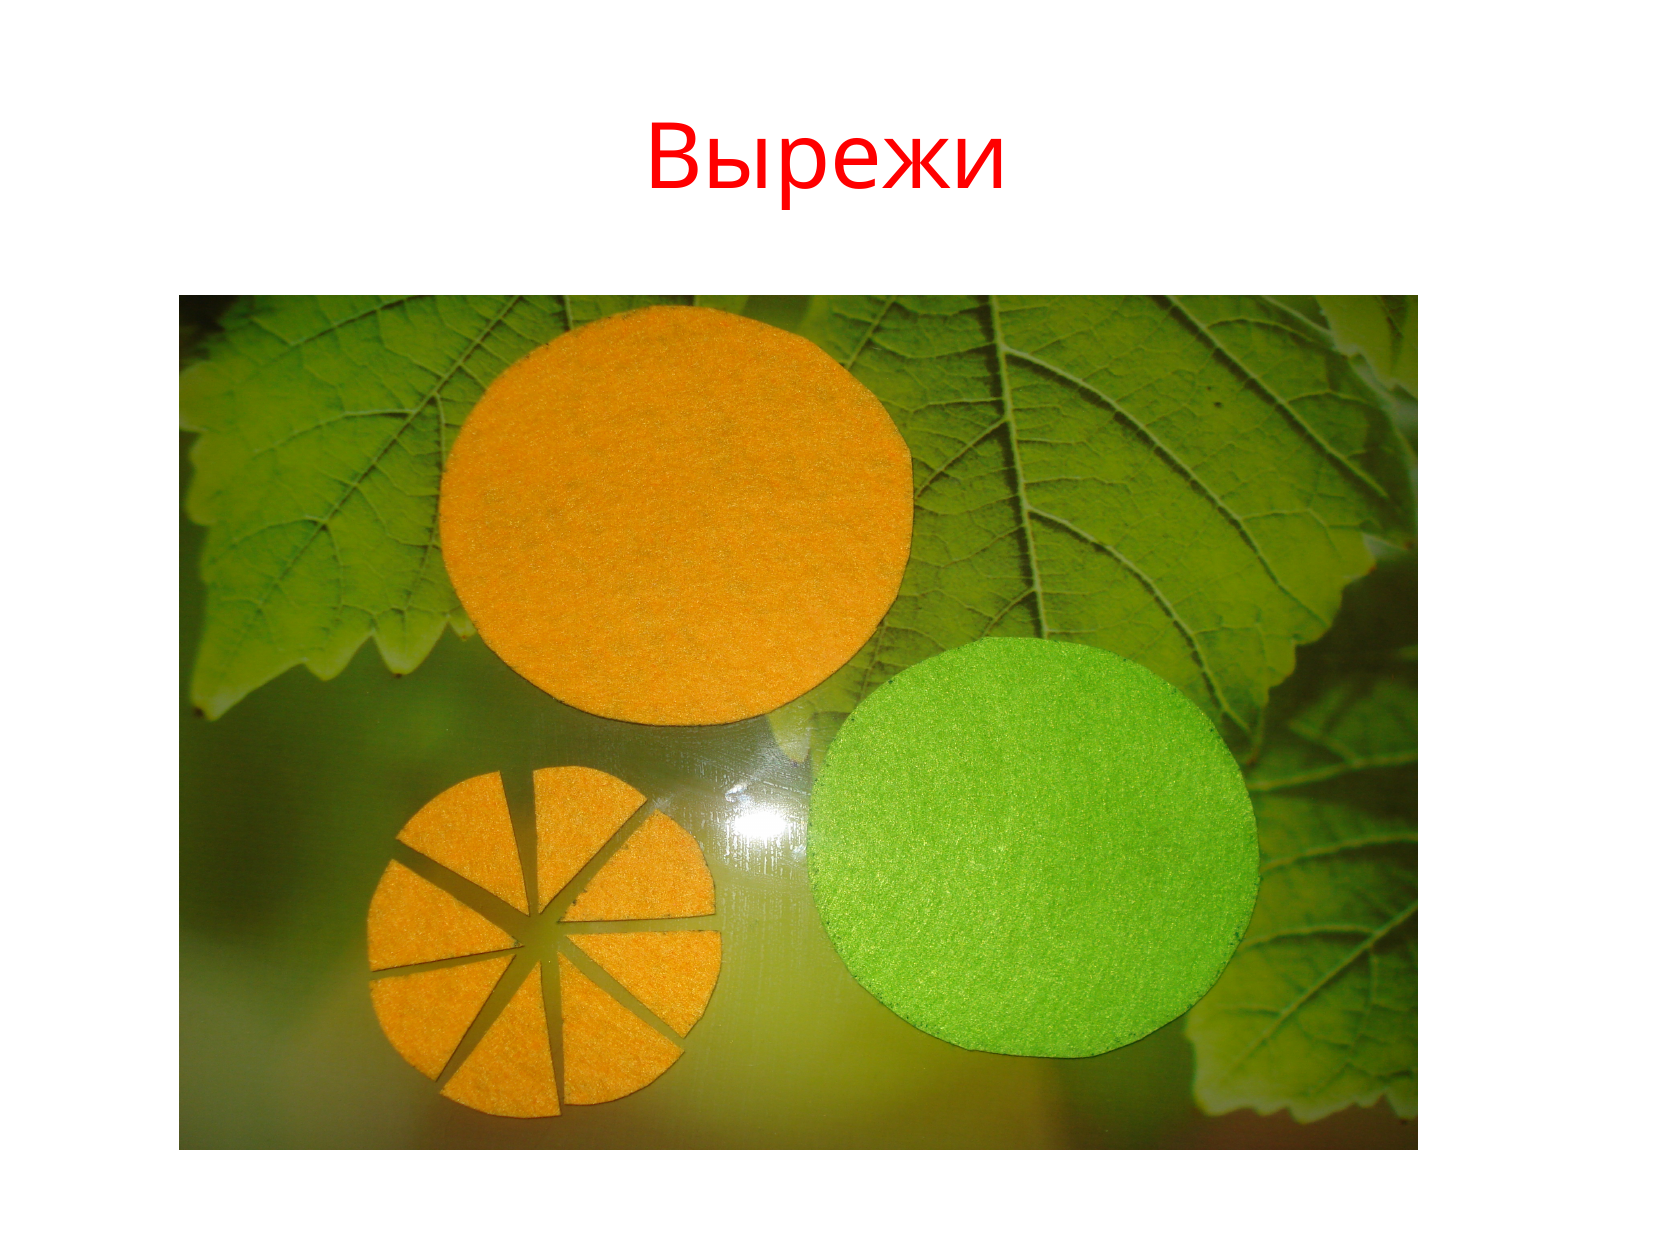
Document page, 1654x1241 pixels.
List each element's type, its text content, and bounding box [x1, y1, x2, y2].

title Вырежи [82, 49, 1571, 257]
picture [179, 295, 1418, 1150]
